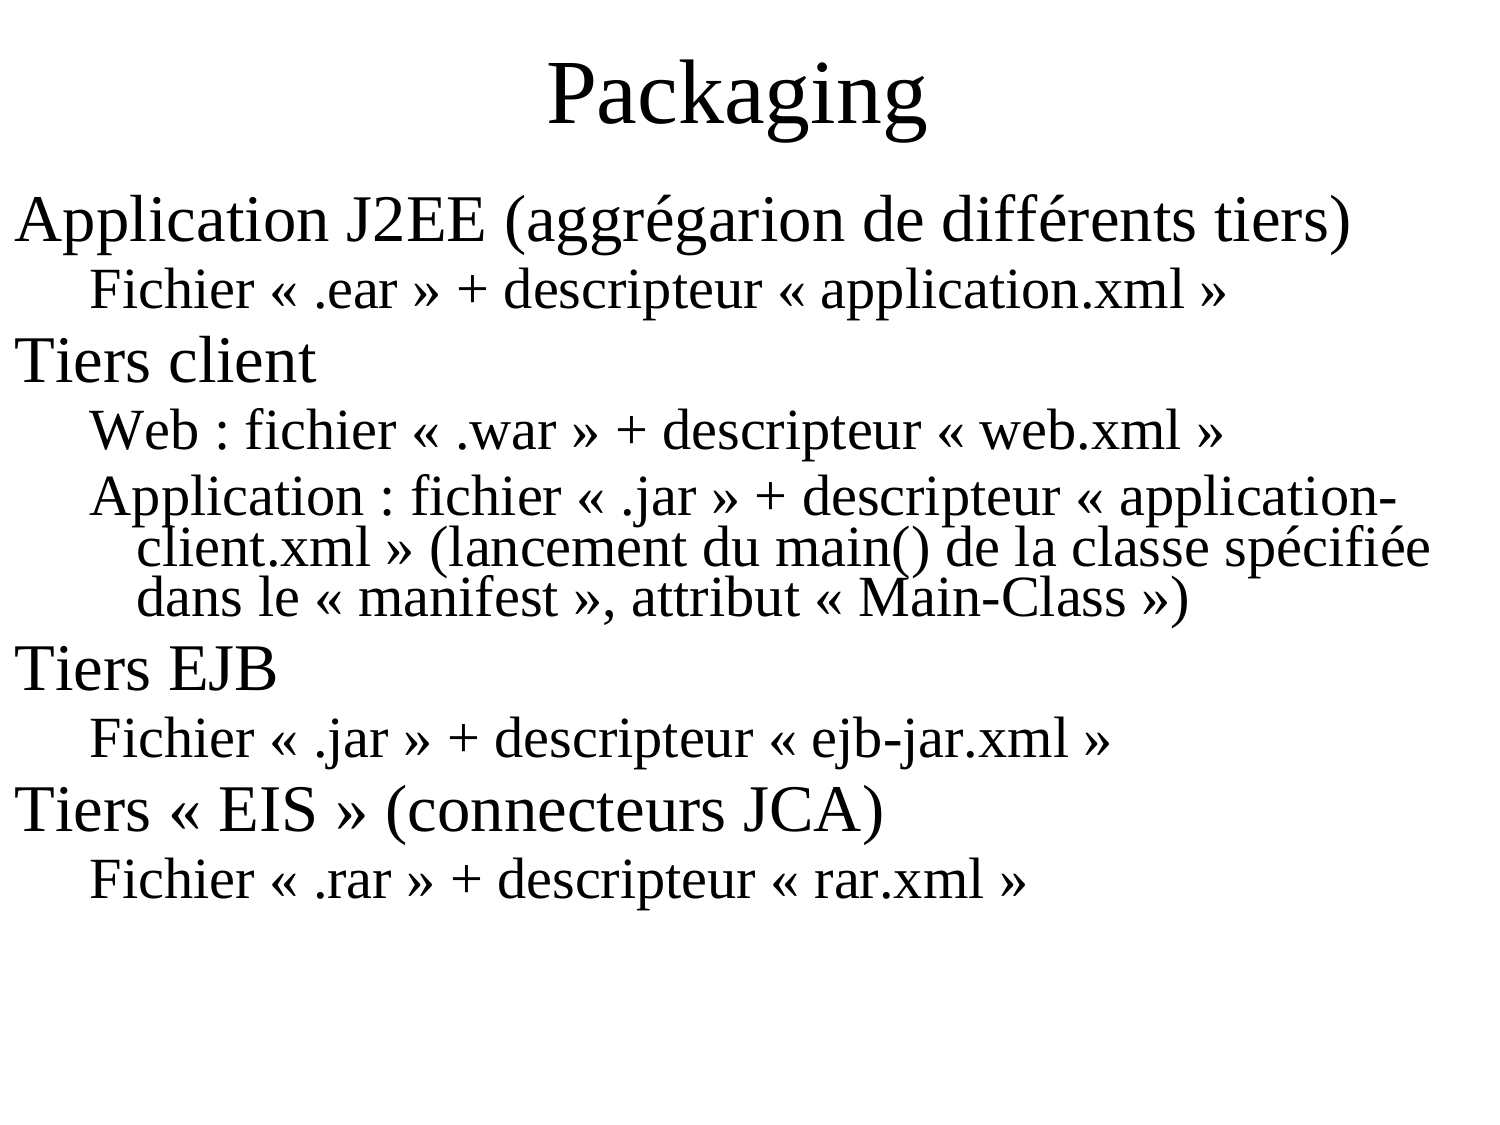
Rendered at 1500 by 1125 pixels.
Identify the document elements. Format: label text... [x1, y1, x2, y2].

list Application J2EE (aggrégarion de différents tiers) Fichier « .ear » + descripteur « application.xml » Tiers client Web : fichier « .war » + descripteur « web.xml » Application : fichier « .jar » + descripteur « application-client.xml » (lancement du main() de la classe spécifiée dans le « manifest », attribut « Main-Class ») Tiers EJB Fichier « .jar » + descripteur « ejb-jar.xml » Tiers « EIS » (connecteurs JCA) Fichier « .rar » + descripteur « rar.xml » [0, 187, 1450, 1044]
title Packaging [99, 0, 1375, 187]
